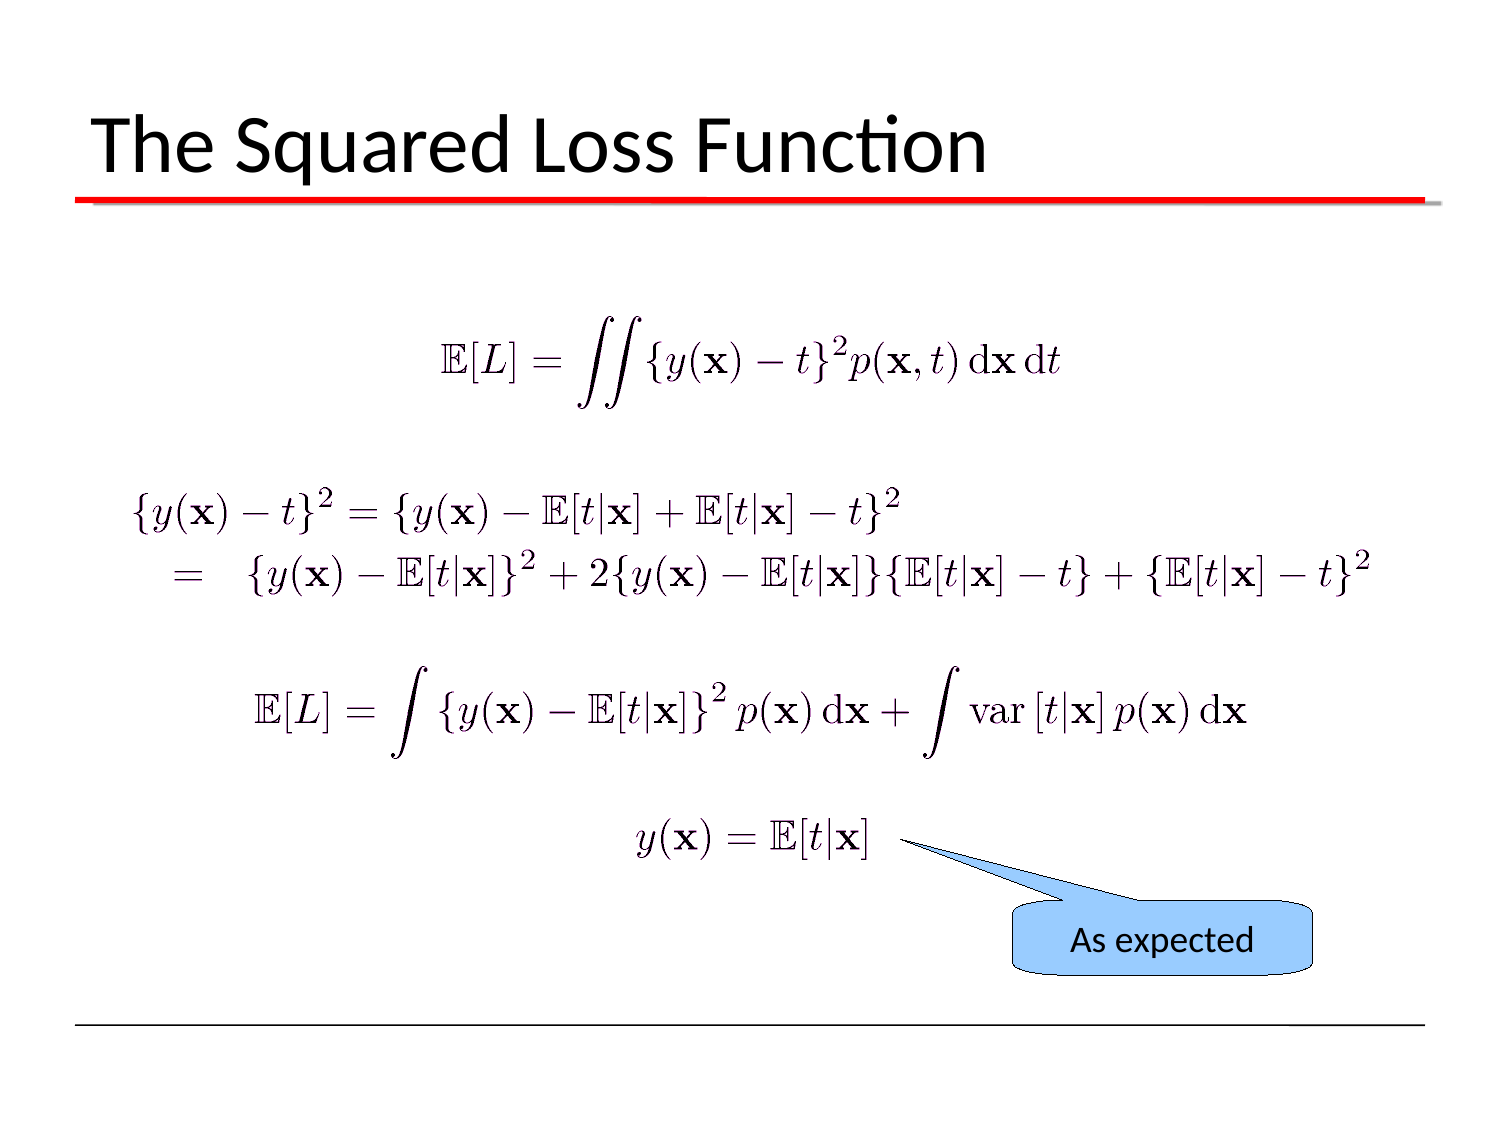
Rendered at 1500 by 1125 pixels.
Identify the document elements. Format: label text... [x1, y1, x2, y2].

picture [131, 487, 1369, 601]
picture [633, 816, 867, 863]
text_box As expected [900, 839, 1313, 976]
picture [439, 312, 1061, 413]
picture [252, 662, 1248, 763]
title The Squared Loss Function [75, 45, 1426, 233]
